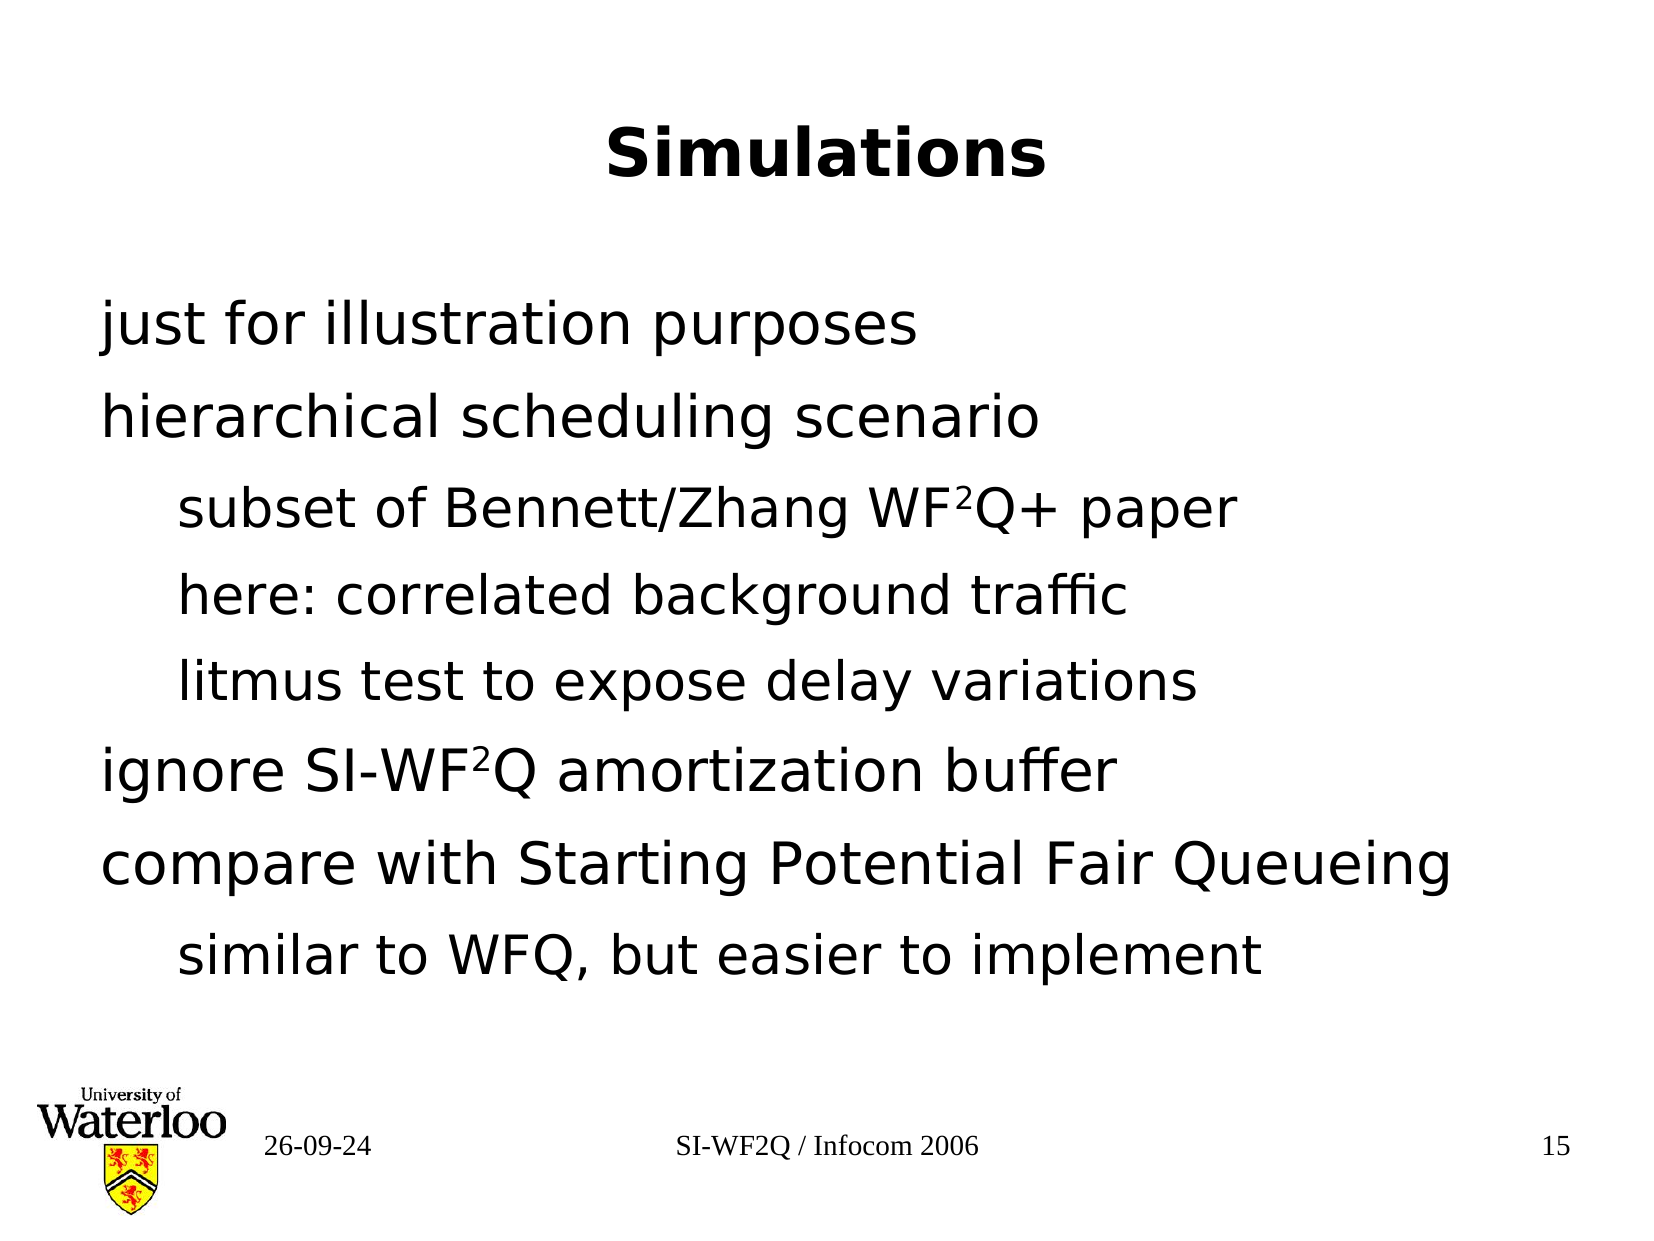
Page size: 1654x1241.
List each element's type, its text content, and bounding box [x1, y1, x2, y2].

list just for illustration purposes hierarchical scheduling scenario subset of Bennett/Zhang WF2Q+ paper here: correlated background traffic litmus test to expose delay variations ignore SI-WF2Q amortization buffer compare with Starting Potential Fair Queueing similar to WFQ, but easier to implement [82, 290, 1571, 1109]
picture [37, 1087, 226, 1216]
title Simulations [82, 49, 1571, 257]
